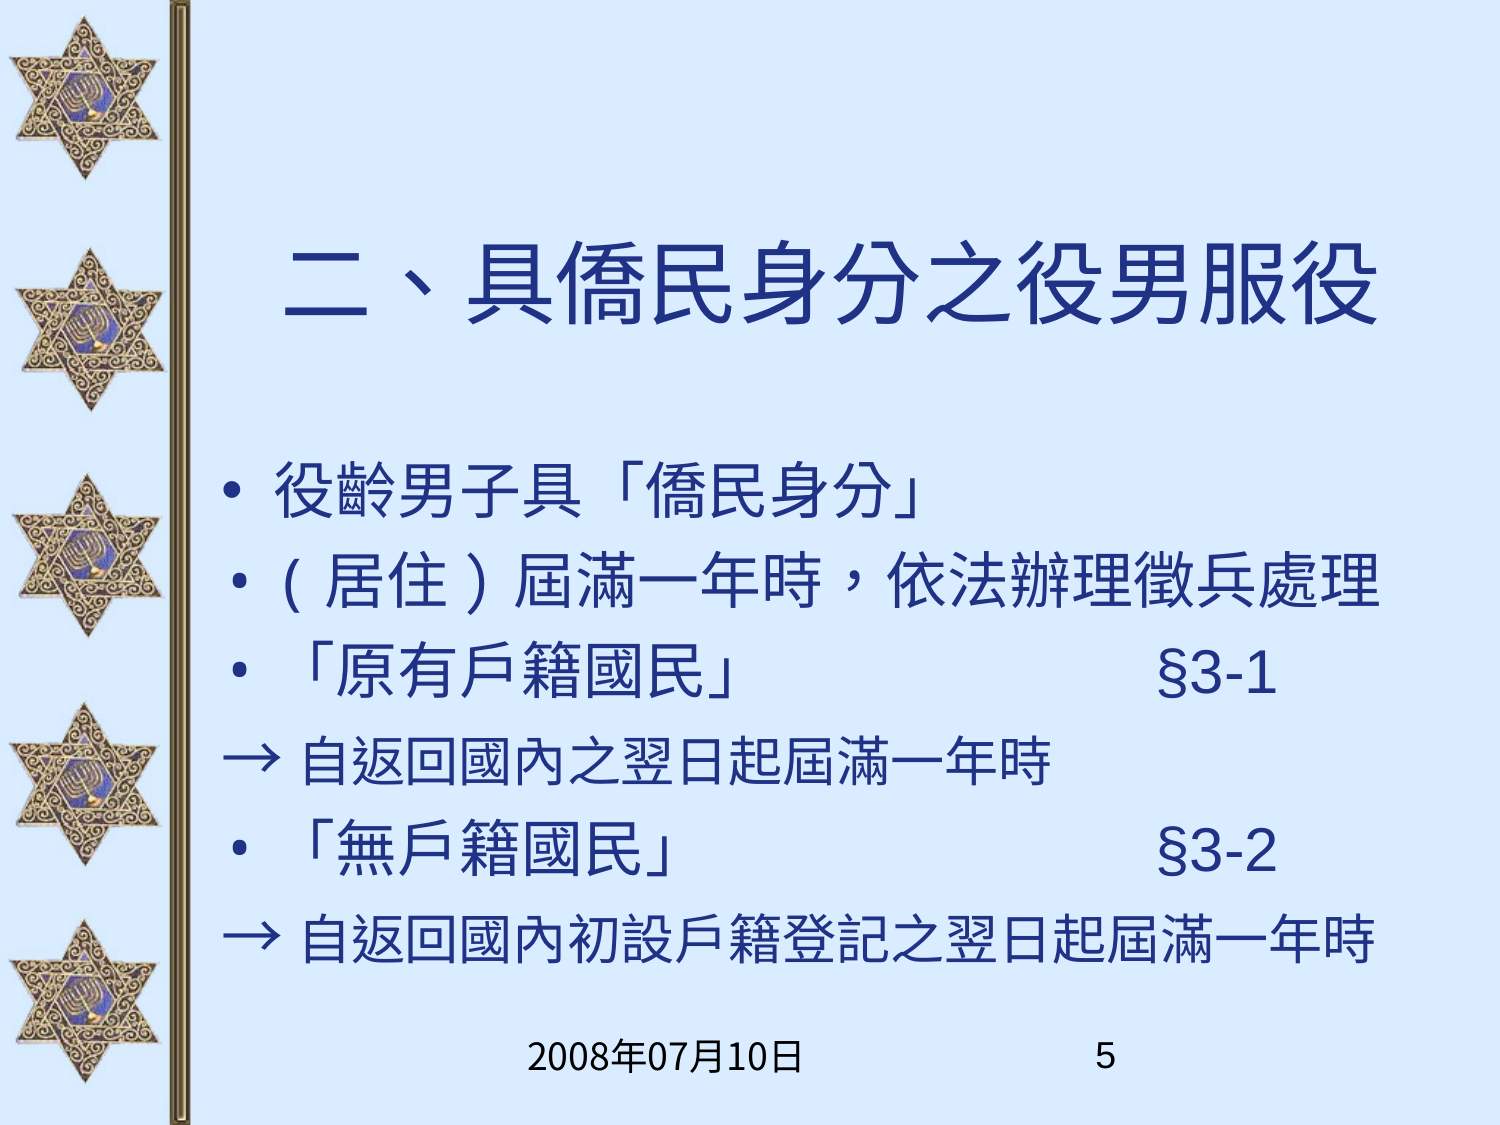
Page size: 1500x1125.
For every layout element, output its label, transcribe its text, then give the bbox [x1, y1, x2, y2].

title 二、具僑民身分之役男服役 [262, 187, 1401, 375]
list 役齡男子具「僑民身分」 (居住)屆滿一年時，依法辦理徵兵處理 「原有戶籍國民」 §3-1 →自返回國內之翌日起屆滿一年時 「無戶籍國民」 §3-2 →自返回國內初設戶籍登記之翌日起屆滿一年時 [206, 444, 1483, 1075]
picture [0, 0, 1500, 1125]
